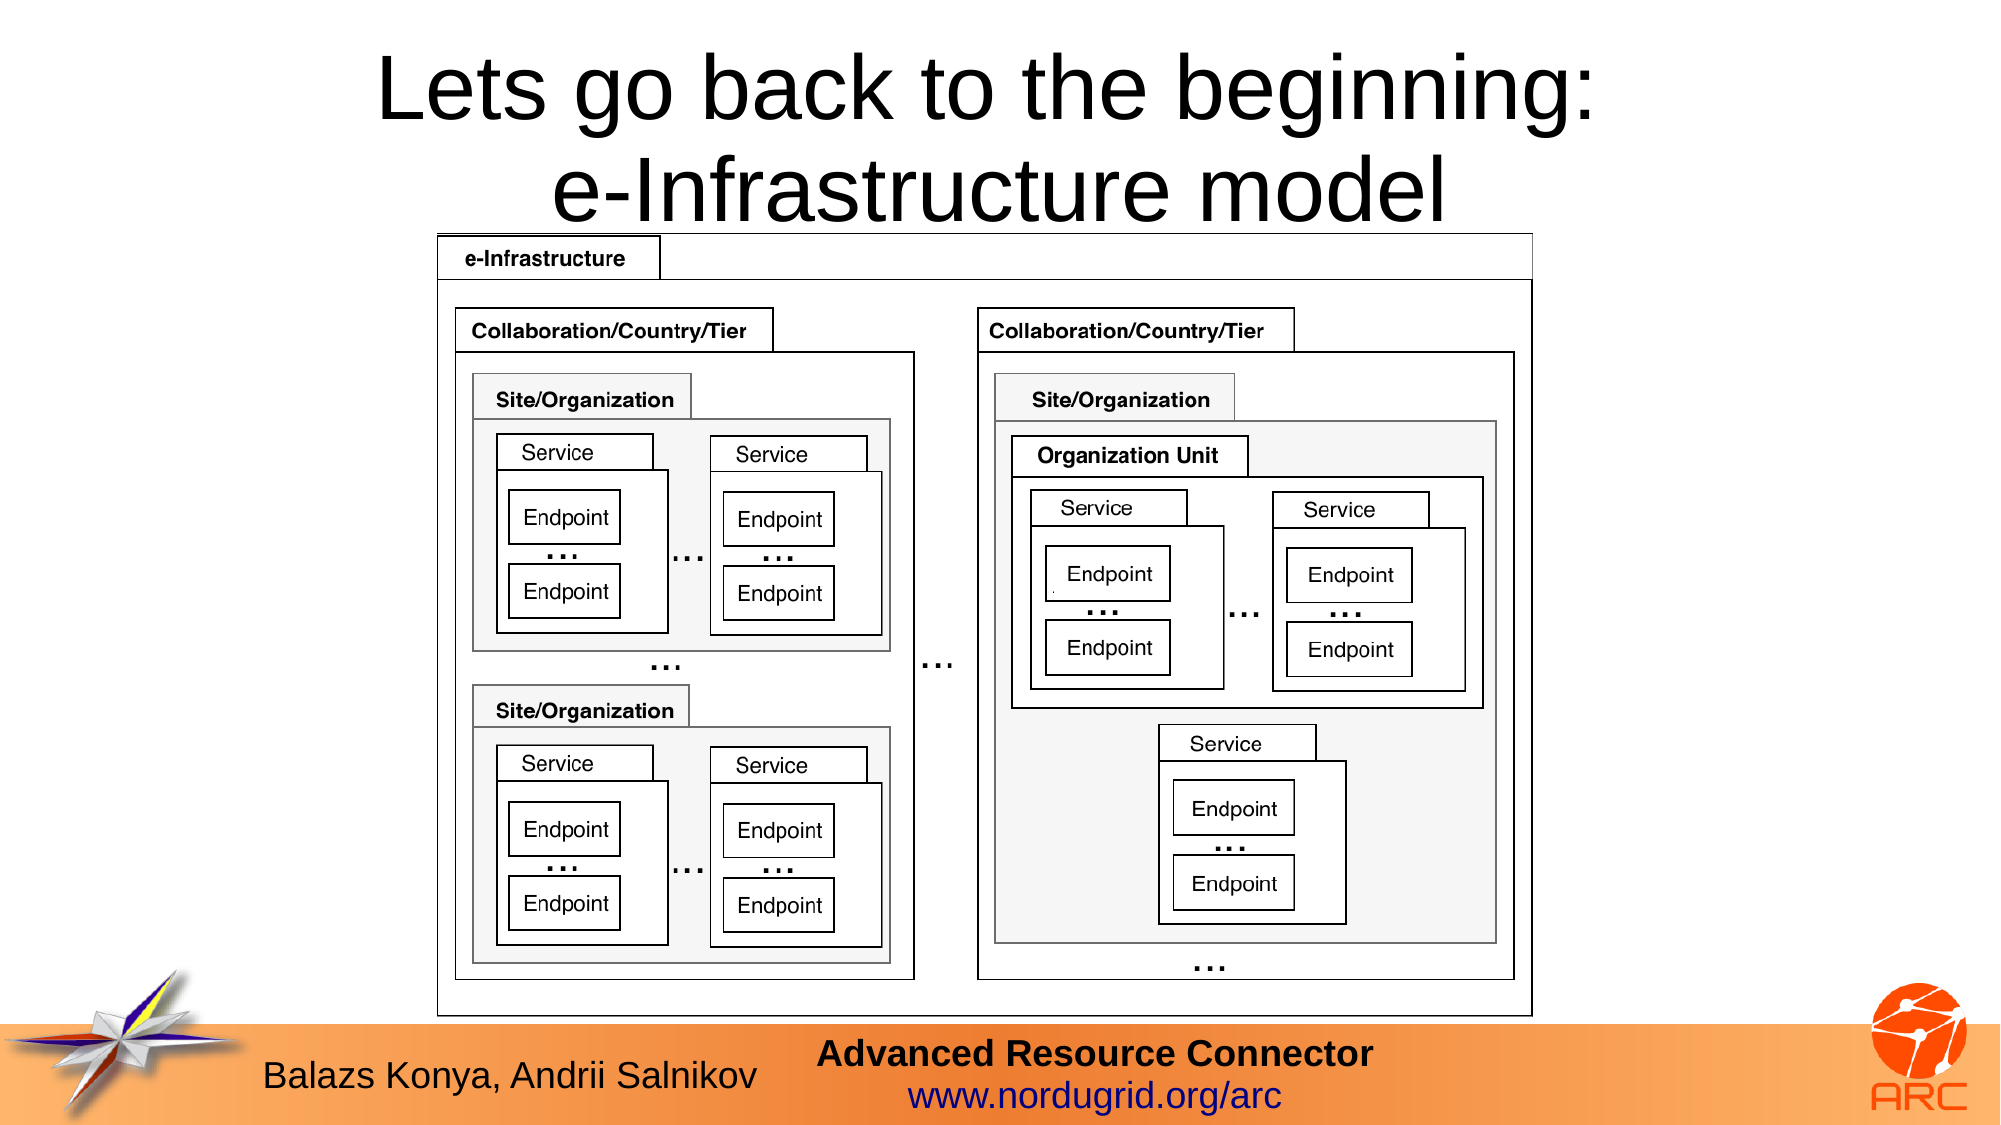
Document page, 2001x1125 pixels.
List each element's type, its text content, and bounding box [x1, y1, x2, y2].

picture [437, 233, 1533, 1017]
picture [1845, 912, 1990, 1125]
picture [0, 961, 258, 1125]
title Lets go back to the beginning: e-Infrastructure model [99, 36, 1900, 242]
